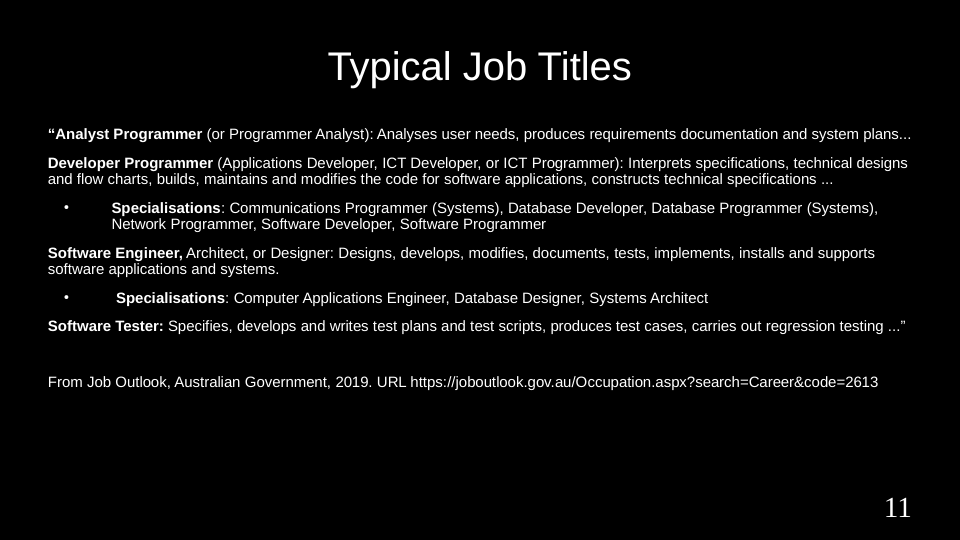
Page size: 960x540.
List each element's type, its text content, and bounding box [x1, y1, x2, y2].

title Typical Job Titles [47, 21, 912, 112]
list “Analyst Programmer (or Programmer Analyst): Analyses user needs, produces requirements documentation and system plans... Developer Programmer (Applications Developer, ICT Developer, or ICT Programmer): Interprets specifications, technical designs and flow charts, builds, maintains and modifies the code for software applications, constructs technical specifications ... Specialisations: Communications Programmer (Systems), Database Developer, Database Programmer (Systems), Network Programmer, Software Developer, Software Programmer Software Engineer, Architect, or Designer: Designs, develops, modifies, documents, tests, implements, installs and supports software applications and systems. Specialisations: Computer Applications Engineer, Database Designer, Systems Architect Software Tester: Specifies, develops and writes test plans and test scripts, produces test cases, carries out regression testing ...” From Job Outlook, Australian Government, 2019. URL https://joboutlook.gov.au/Occupation.aspx?search=Career&code=2613 [47, 126, 912, 440]
